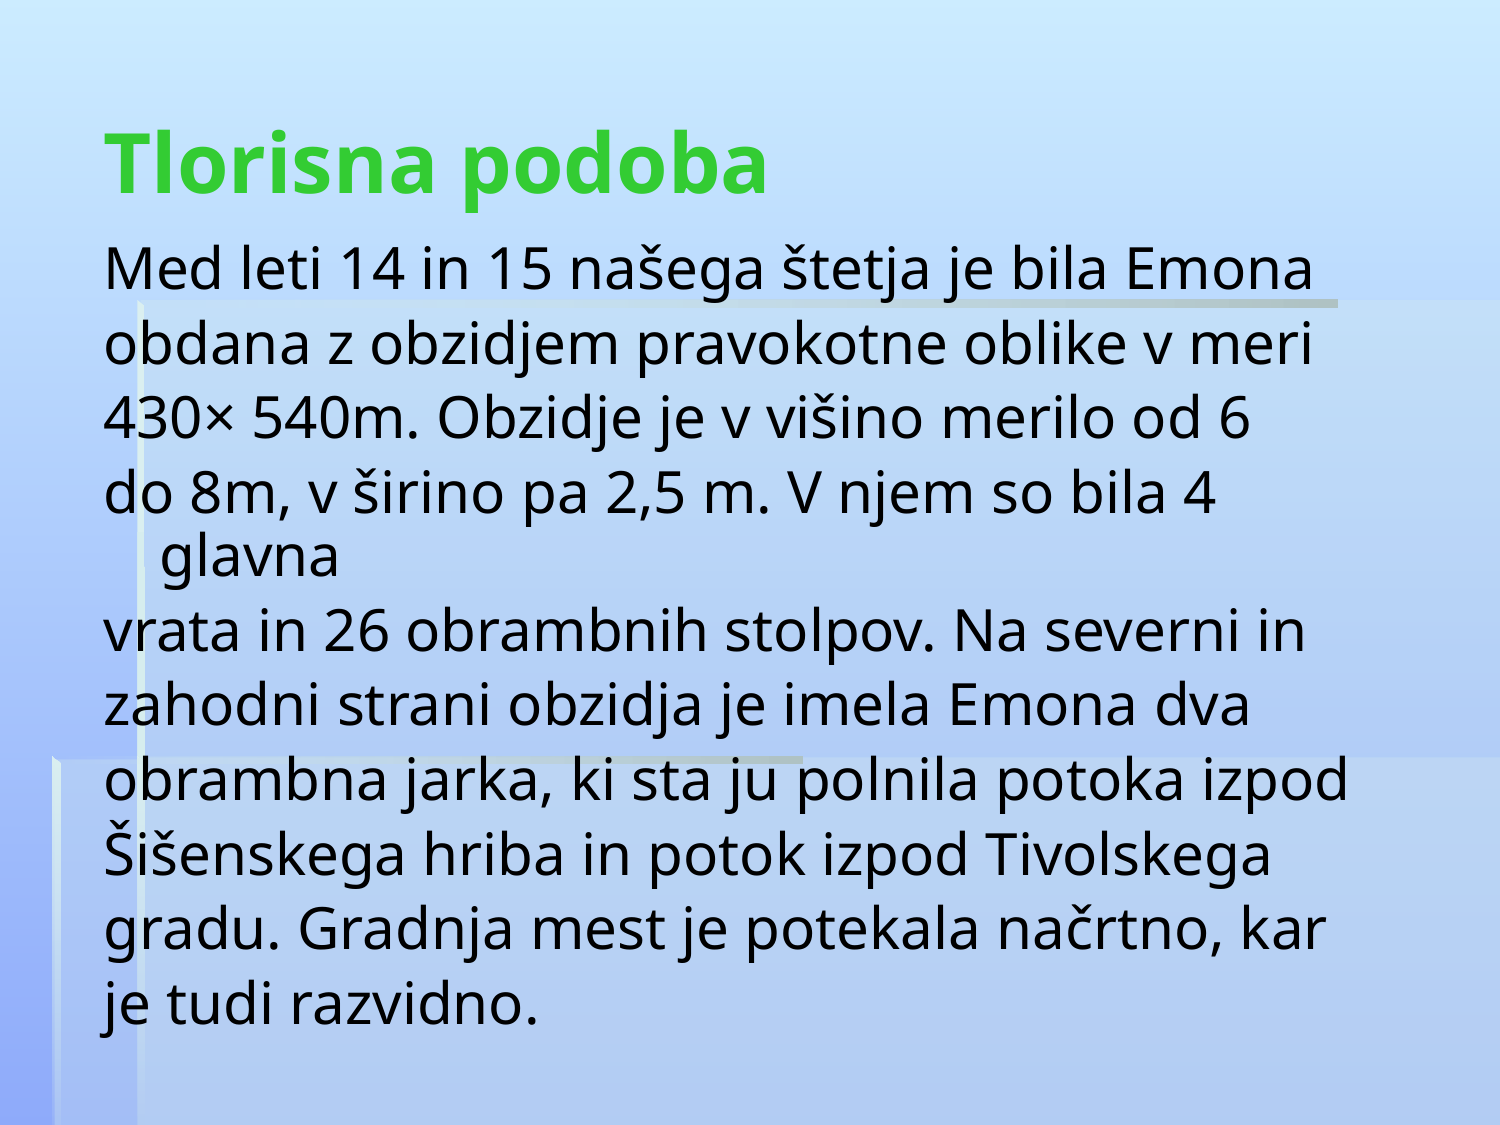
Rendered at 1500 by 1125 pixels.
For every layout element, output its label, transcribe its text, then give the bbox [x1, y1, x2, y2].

list Med leti 14 in 15 našega štetja je bila Emona obdana z obzidjem pravokotne oblike v meri 430× 540m. Obzidje je v višino merilo od 6 do 8m, v širino pa 2,5 m. V njem so bila 4 glavna vrata in 26 obrambnih stolpov. Na severni in zahodni strani obzidja je imela Emona dva obrambna jarka, ki sta ju polnila potoka izpod Šišenskega hriba in potok izpod Tivolskega gradu. Gradnja mest je potekala načrtno, kar je tudi razvidno. [88, 231, 1400, 1059]
title Tlorisna podoba [88, 42, 1464, 278]
